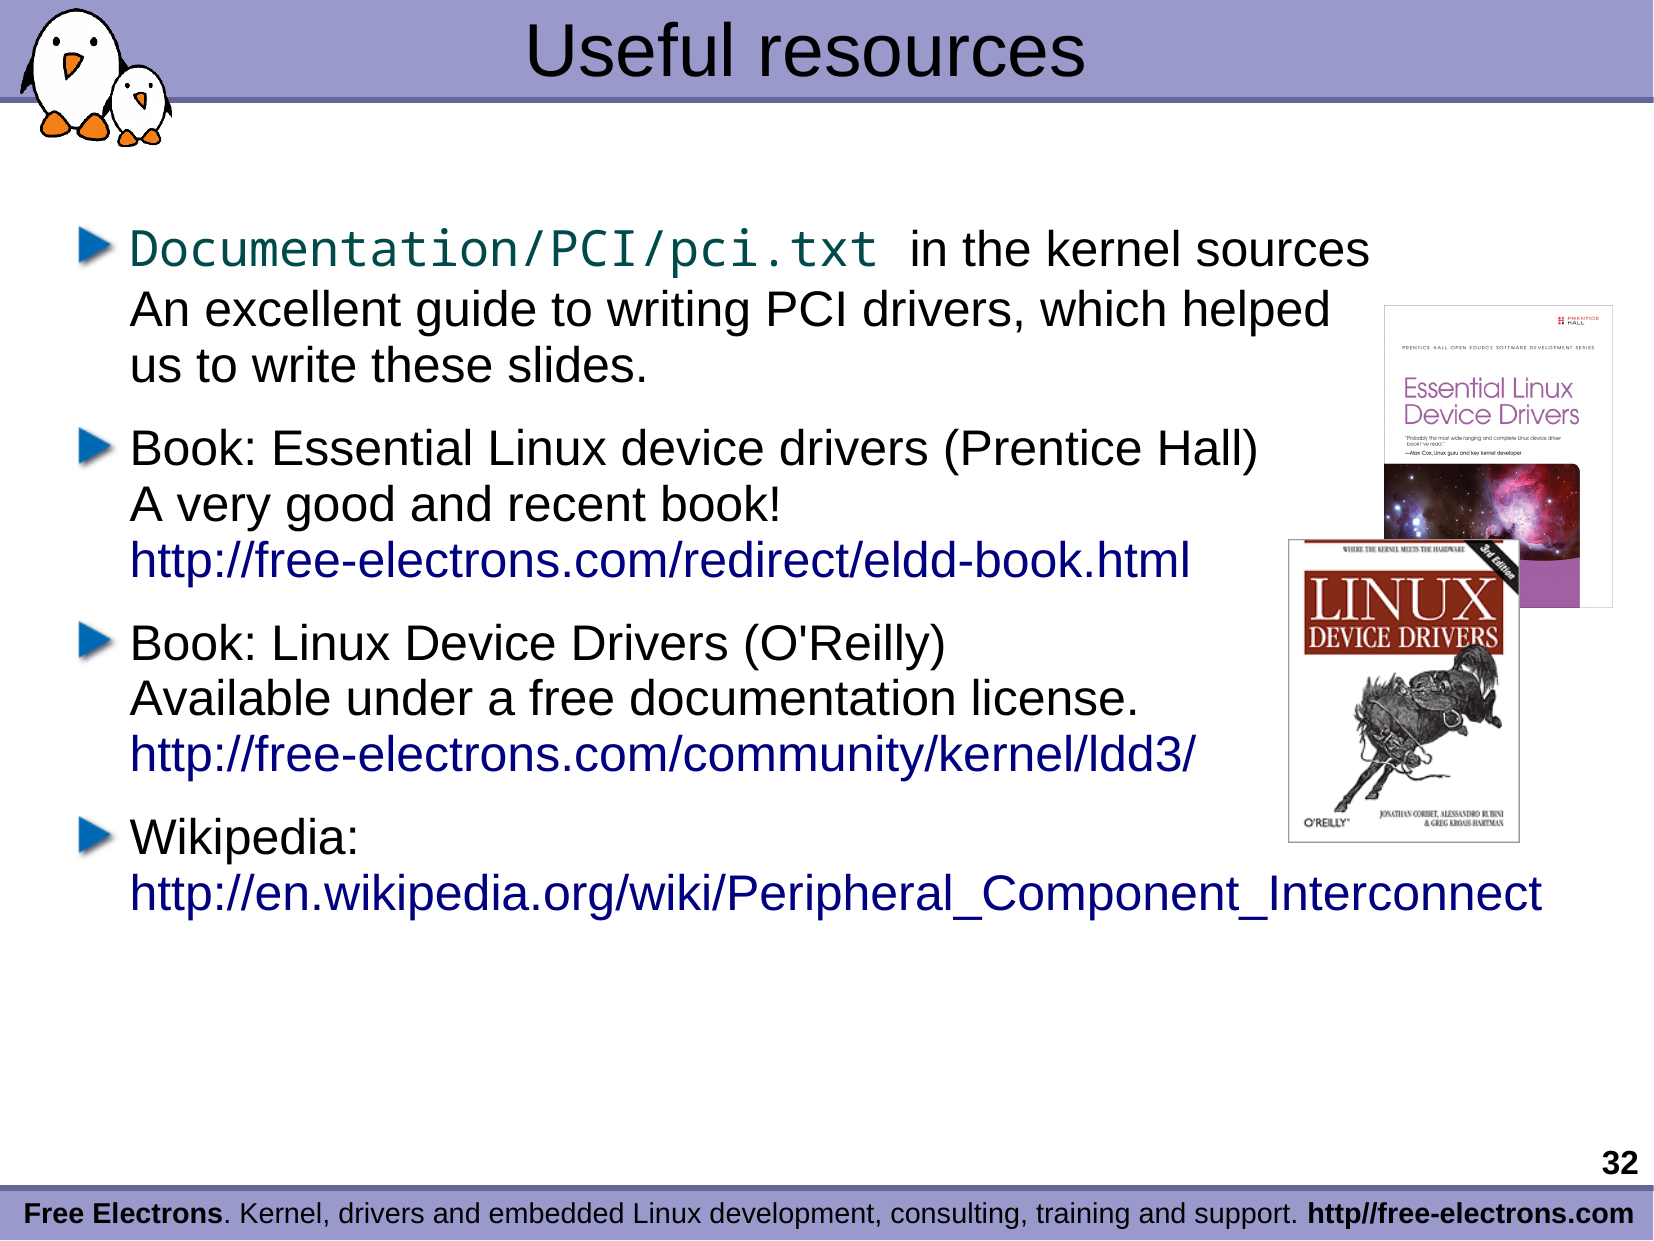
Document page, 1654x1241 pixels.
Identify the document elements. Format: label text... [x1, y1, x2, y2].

picture [1288, 305, 1613, 843]
list Documentation/PCI/pci.txt in the kernel sources An excellent guide to writing PCI drivers, which helped us to write these slides. Book: Essential Linux device drivers (Prentice Hall) A very good and recent book! http://free-electrons.com/redirect/eldd-book.html Book: Linux Device Drivers (O'Reilly) Available under a free documentation license. http://free-electrons.com/community/kernel/ldd3/ Wikipedia: http://en.wikipedia.org/wiki/Peripheral_Component_Interconnect [58, 213, 1594, 1063]
title Useful resources [60, 0, 1551, 101]
picture [20, 8, 172, 147]
